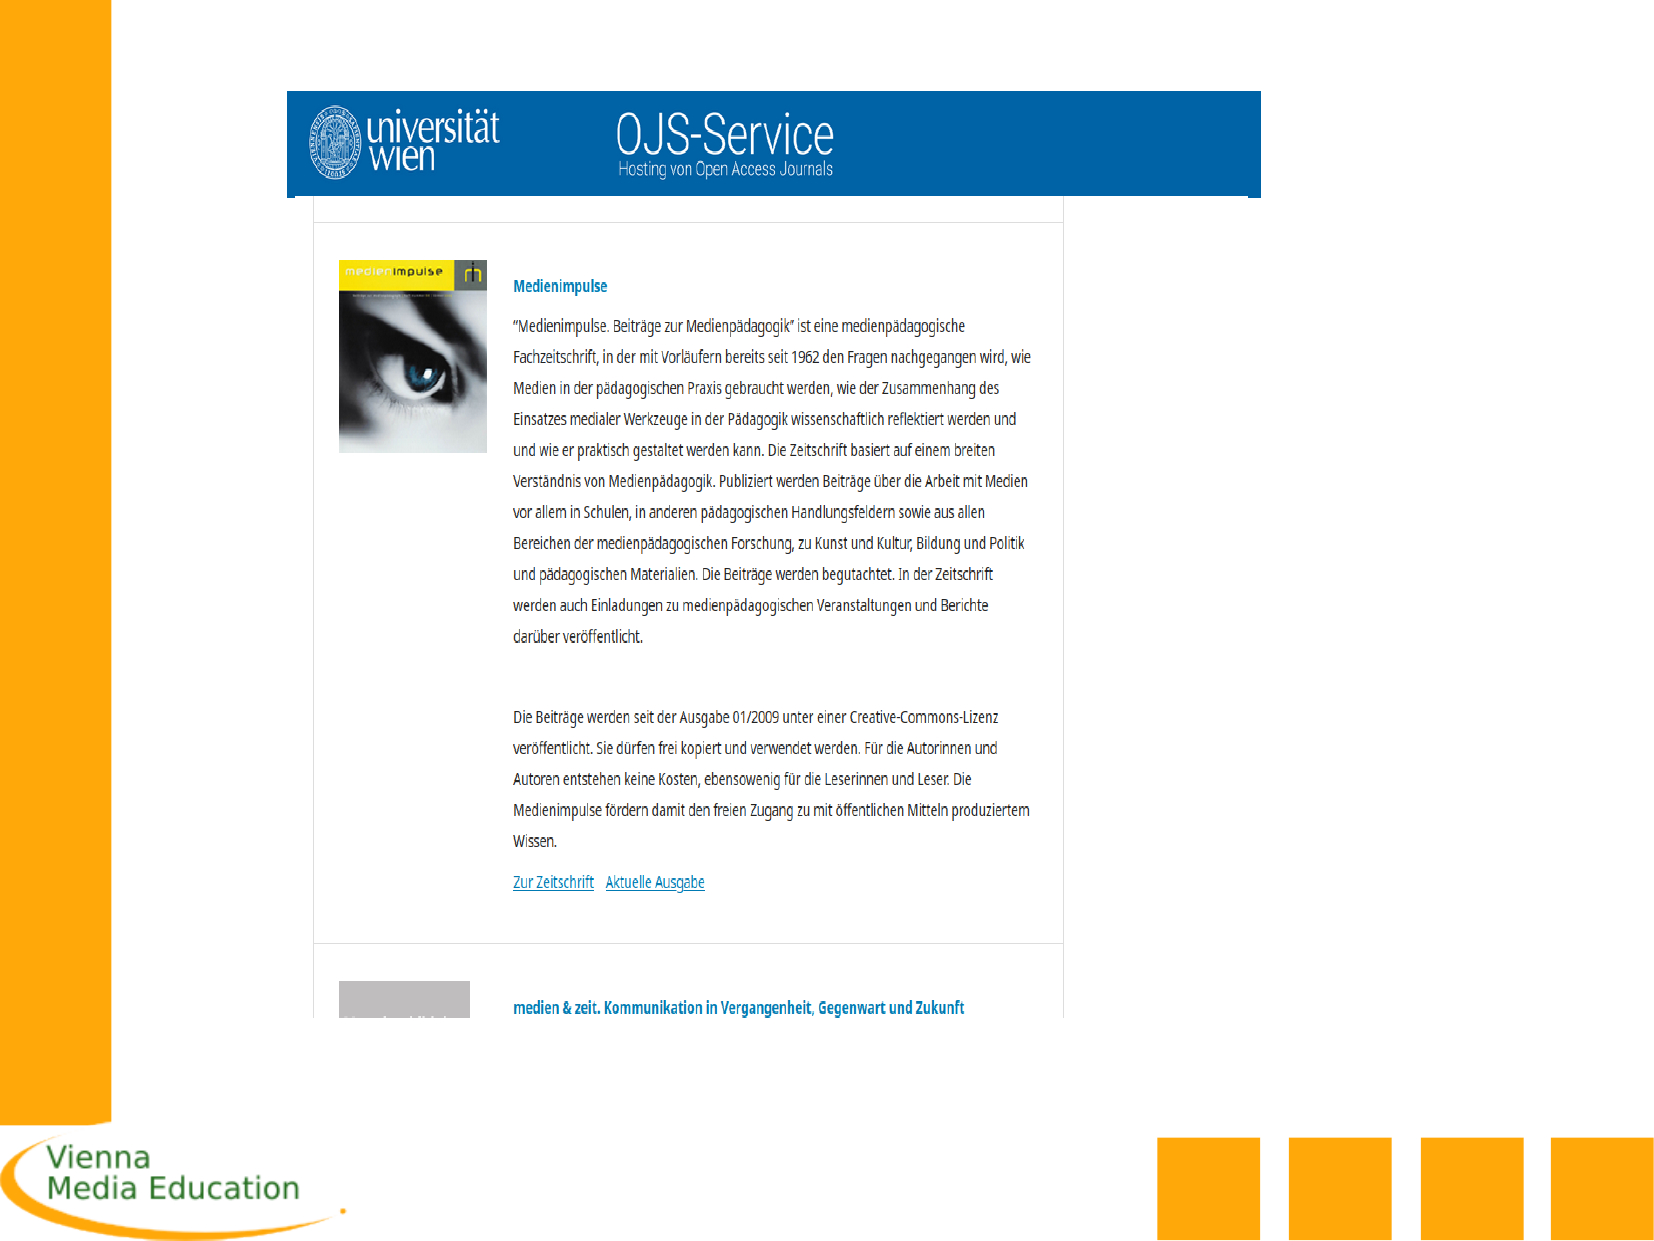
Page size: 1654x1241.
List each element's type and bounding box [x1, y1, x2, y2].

picture [287, 91, 1261, 1019]
picture [0, 1114, 398, 1241]
